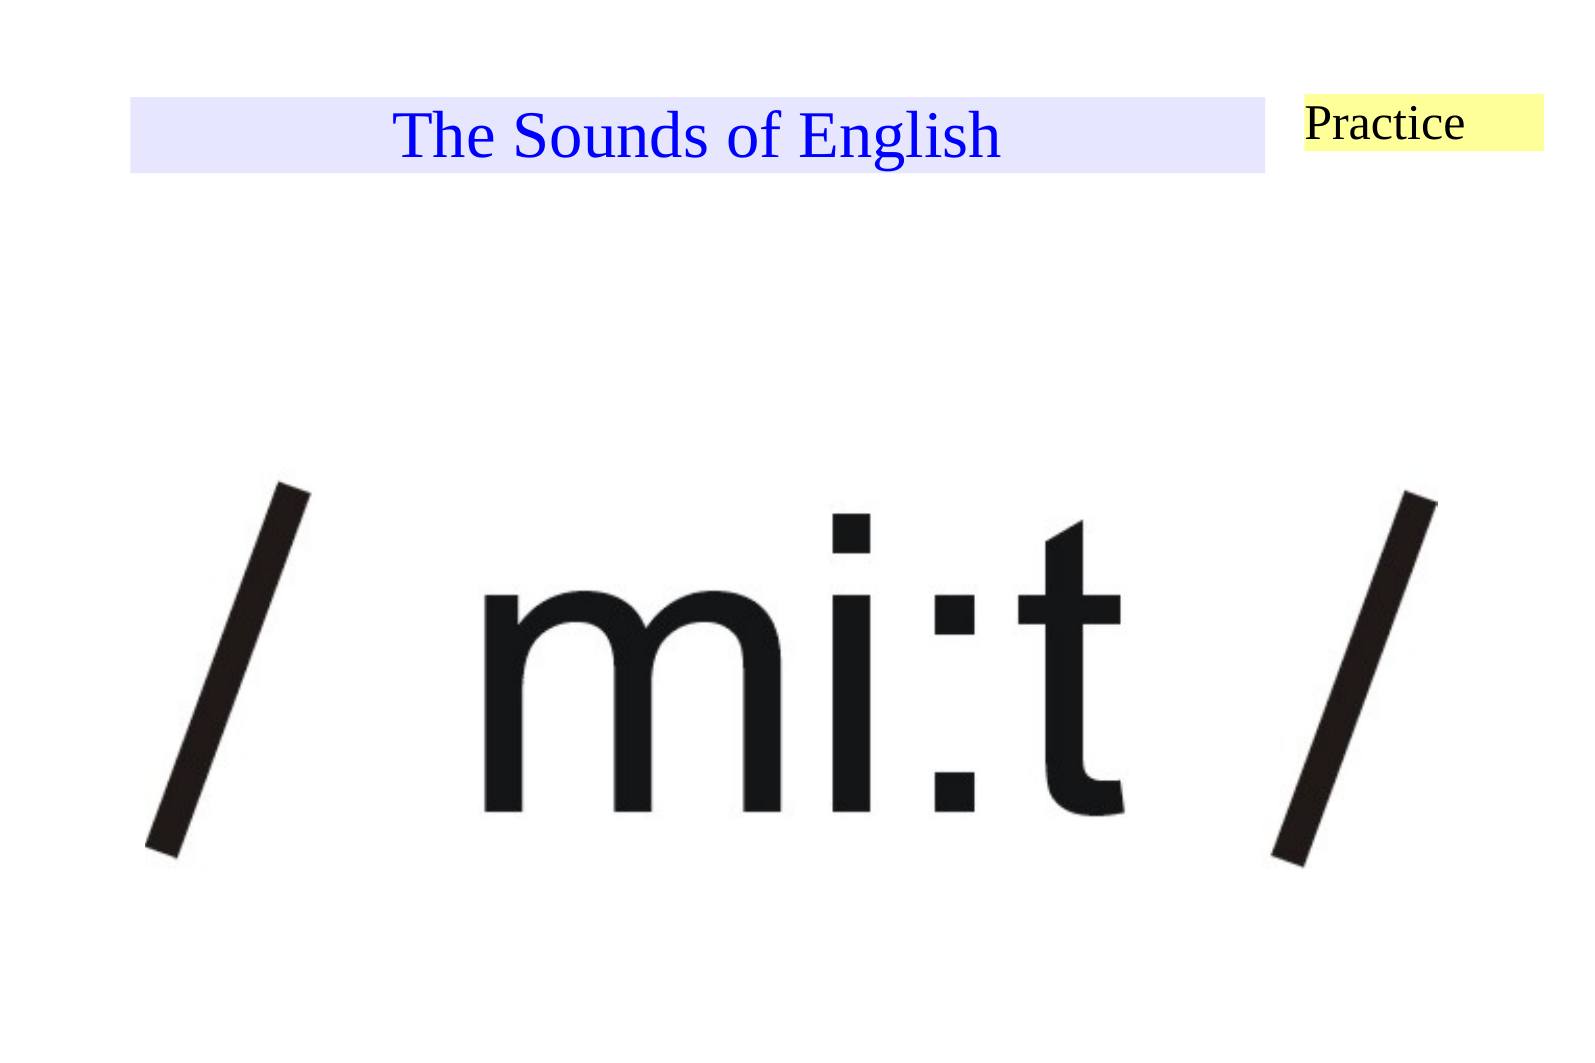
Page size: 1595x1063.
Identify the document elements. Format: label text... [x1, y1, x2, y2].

picture [145, 435, 1438, 900]
text_box Practice [1304, 94, 1544, 152]
text_box The Sounds of English [130, 97, 1266, 174]
